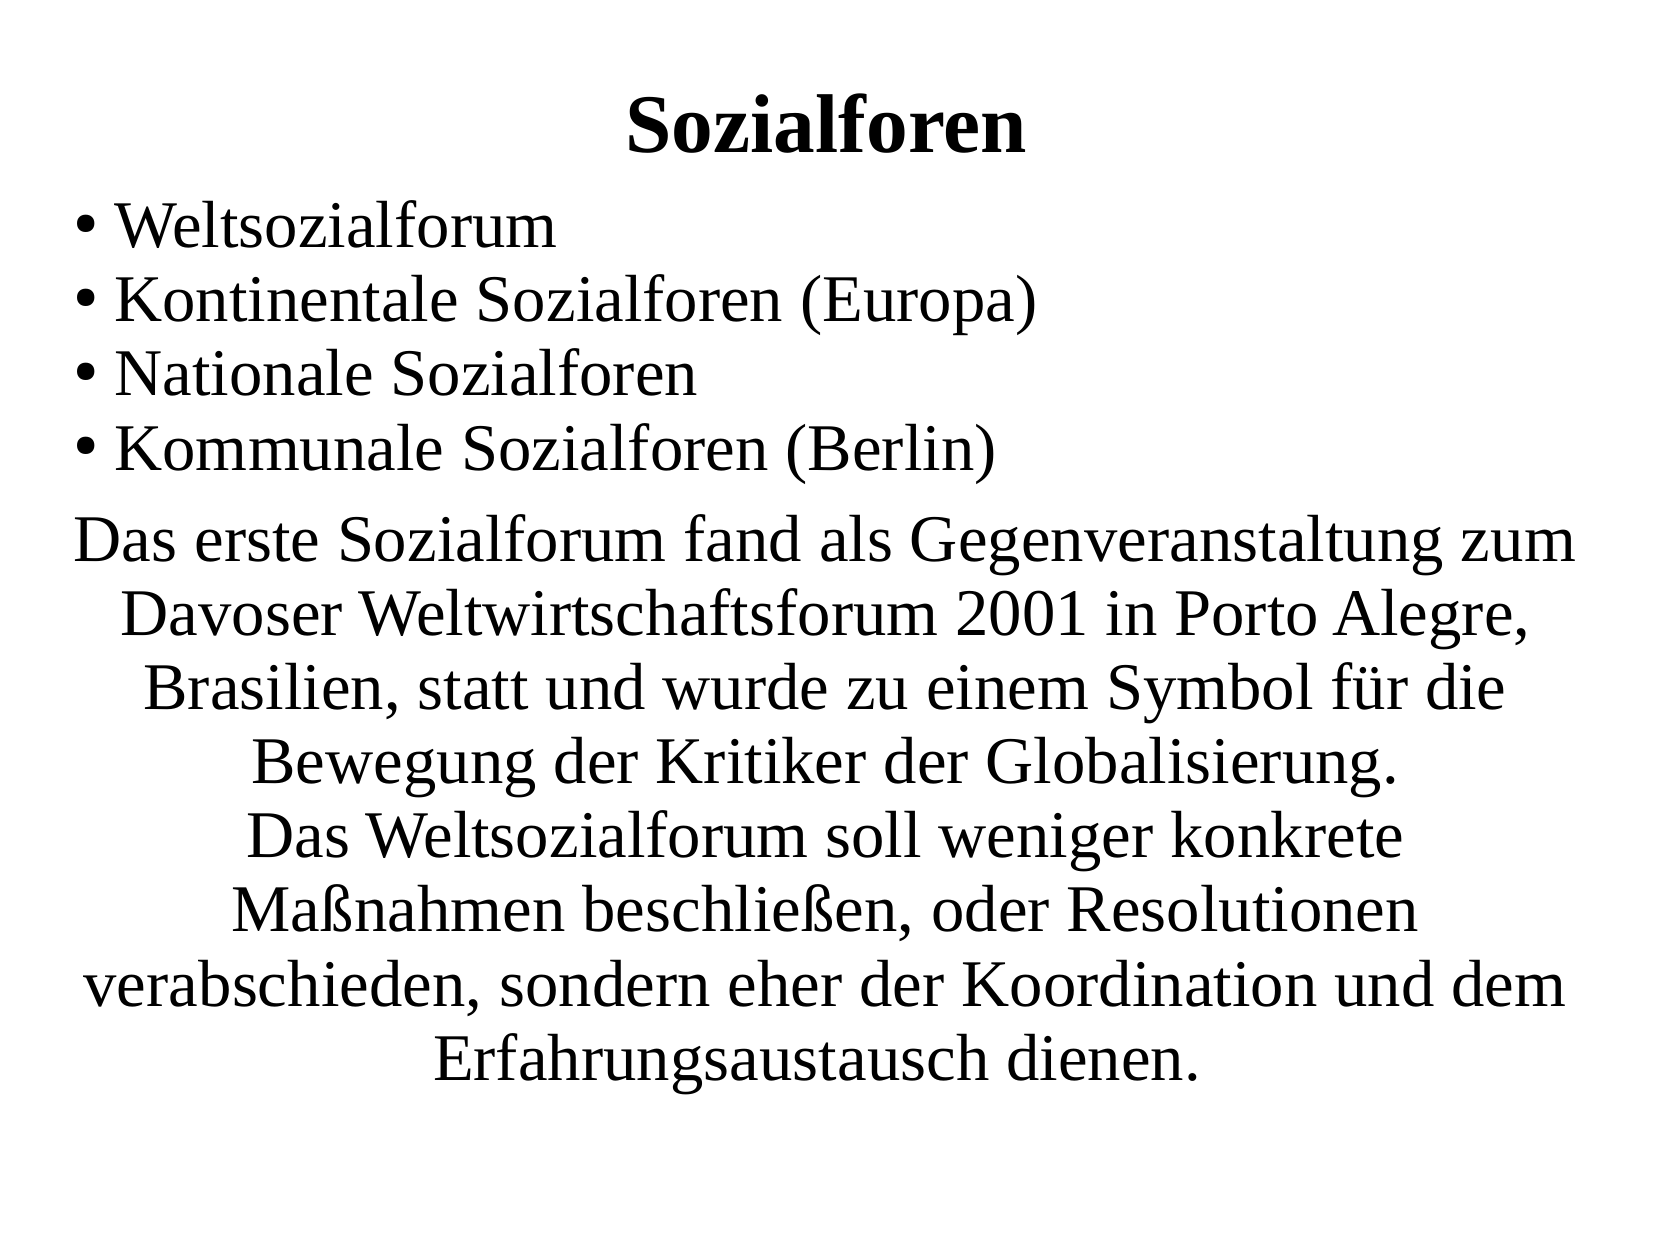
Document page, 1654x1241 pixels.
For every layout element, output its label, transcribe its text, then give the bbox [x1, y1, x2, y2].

text_box Sozialforen Weltsozialforum Kontinentale Sozialforen (Europa) Nationale Sozialforen Kommunale Sozialforen (Berlin) Das erste Sozialforum fand als Gegenveranstaltung zum Davoser Weltwirtschaftsforum 2001 in Porto Alegre, Brasilien, statt und wurde zu einem Symbol für die Bewegung der Kritiker der Globalisierung. Das Weltsozialforum soll weniger konkrete Maßnahmen beschließen, oder Resolutionen verabschieden, sondern eher der Koordination und dem Erfahrungsaustausch dienen. [59, 70, 1595, 1103]
